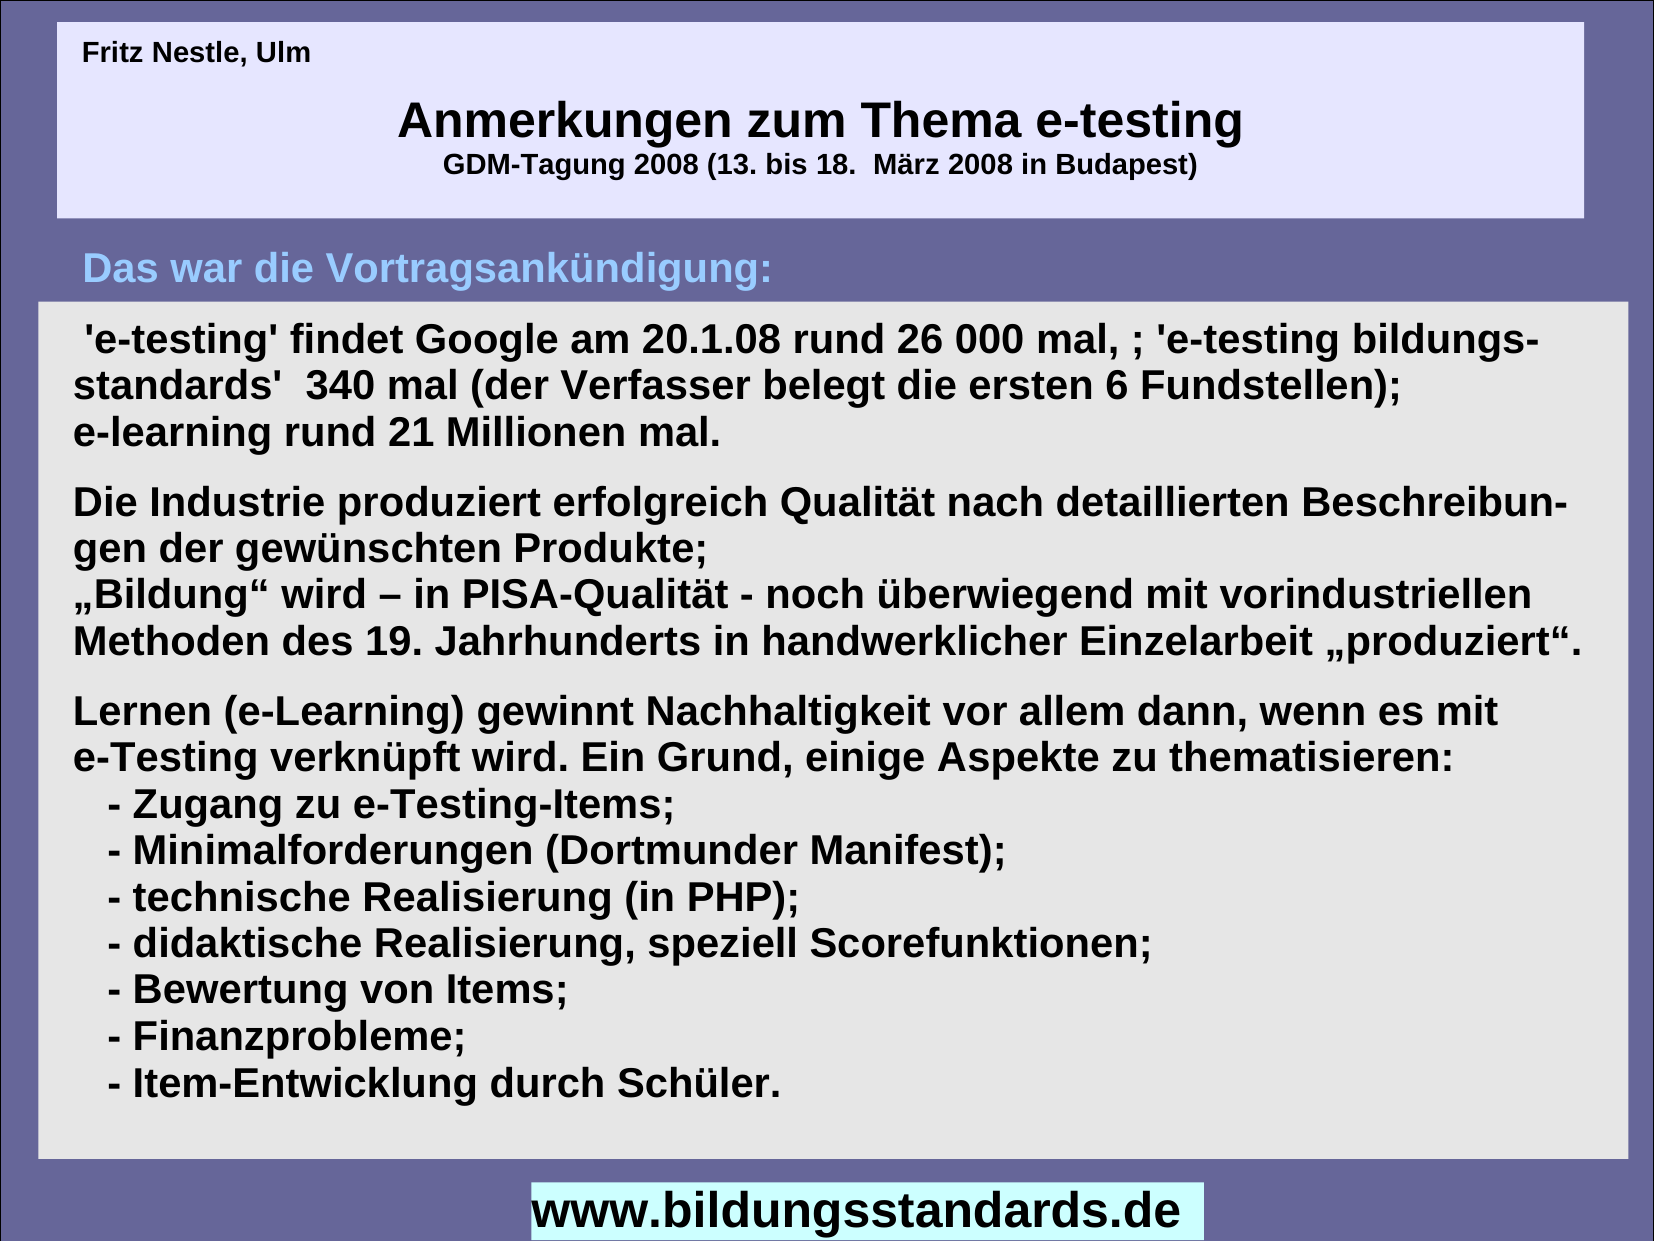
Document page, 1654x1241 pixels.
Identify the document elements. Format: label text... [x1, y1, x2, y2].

text_box www.bildungsstandards.de [531, 1182, 1204, 1241]
text_box 'e-testing' findet Google am 20.1.08 rund 26 000 mal, ; 'e-testing bildungs- standards' 340 mal (der Verfasser belegt die ersten 6 Fundstellen); e-learning rund 21 Millionen mal. Die Industrie produziert erfolgreich Qualität nach detaillierten Beschreibun- gen der gewünschten Produkte; „Bildung“ wird – in PISA-Qualität - noch überwiegend mit vorindustriellen Methoden des 19. Jahrhunderts in handwerklicher Einzelarbeit „produziert“. Lernen (e-Learning) gewinnt Nachhaltigkeit vor allem dann, wenn es mit e-Testing verknüpft wird. Ein Grund, einige Aspekte zu thematisieren: - Zugang zu e-Testing-Items; - Minimalforderungen (Dortmunder Manifest); - technische Realisierung (in PHP); - didaktische Realisierung, speziell Scorefunktionen; - Bewertung von Items; - Finanzprobleme; - Item-Entwicklung durch Schüler. [38, 301, 1629, 1159]
text_box Fritz Nestle, Ulm Anmerkungen zum Thema e-testing GDM-Tagung 2008 (13. bis 18. März 2008 in Budapest) [57, 22, 1585, 219]
text_box Das war die Vortragsankündigung: [82, 244, 825, 295]
text_box [0, 0, 1654, 1241]
